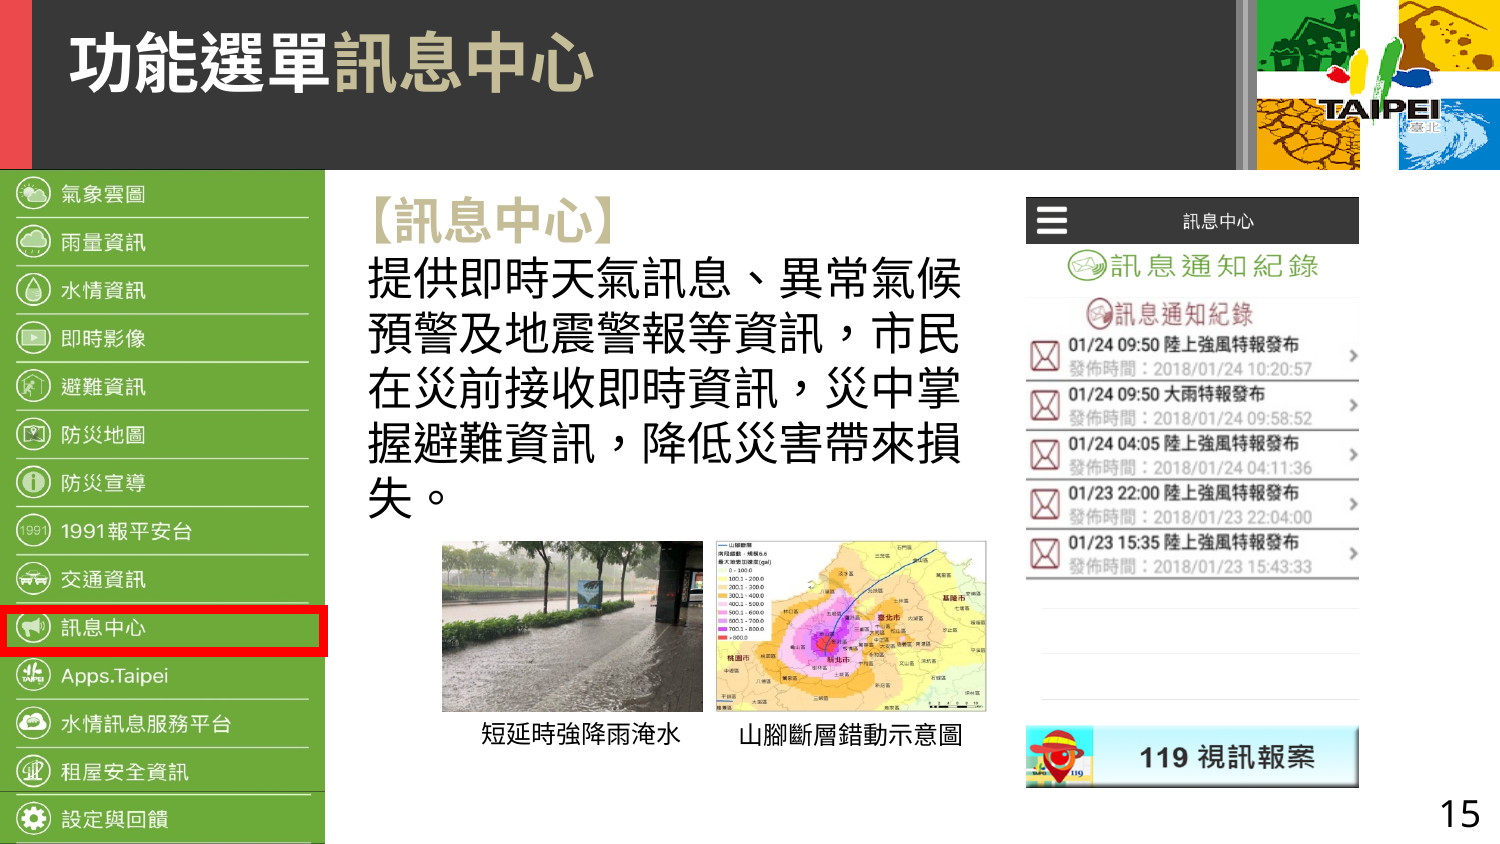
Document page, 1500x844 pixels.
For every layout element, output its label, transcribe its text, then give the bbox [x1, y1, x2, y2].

picture [7, 614, 319, 647]
text_box 山腳斷層錯動示意圖 [723, 712, 1055, 758]
text_box 【訊息中心】 提供即時天氣訊息、異常氣候預警及地震警報等資訊，市民在災前接收即時資訊，災中掌握避難資訊，降低災害帶來損失。 [328, 181, 987, 536]
text_box 短延時強降雨淹水 [466, 710, 703, 757]
picture [0, 0, 1500, 844]
text_box 15 [1423, 782, 1500, 844]
list 功能選單訊息中心 [53, 13, 1235, 109]
